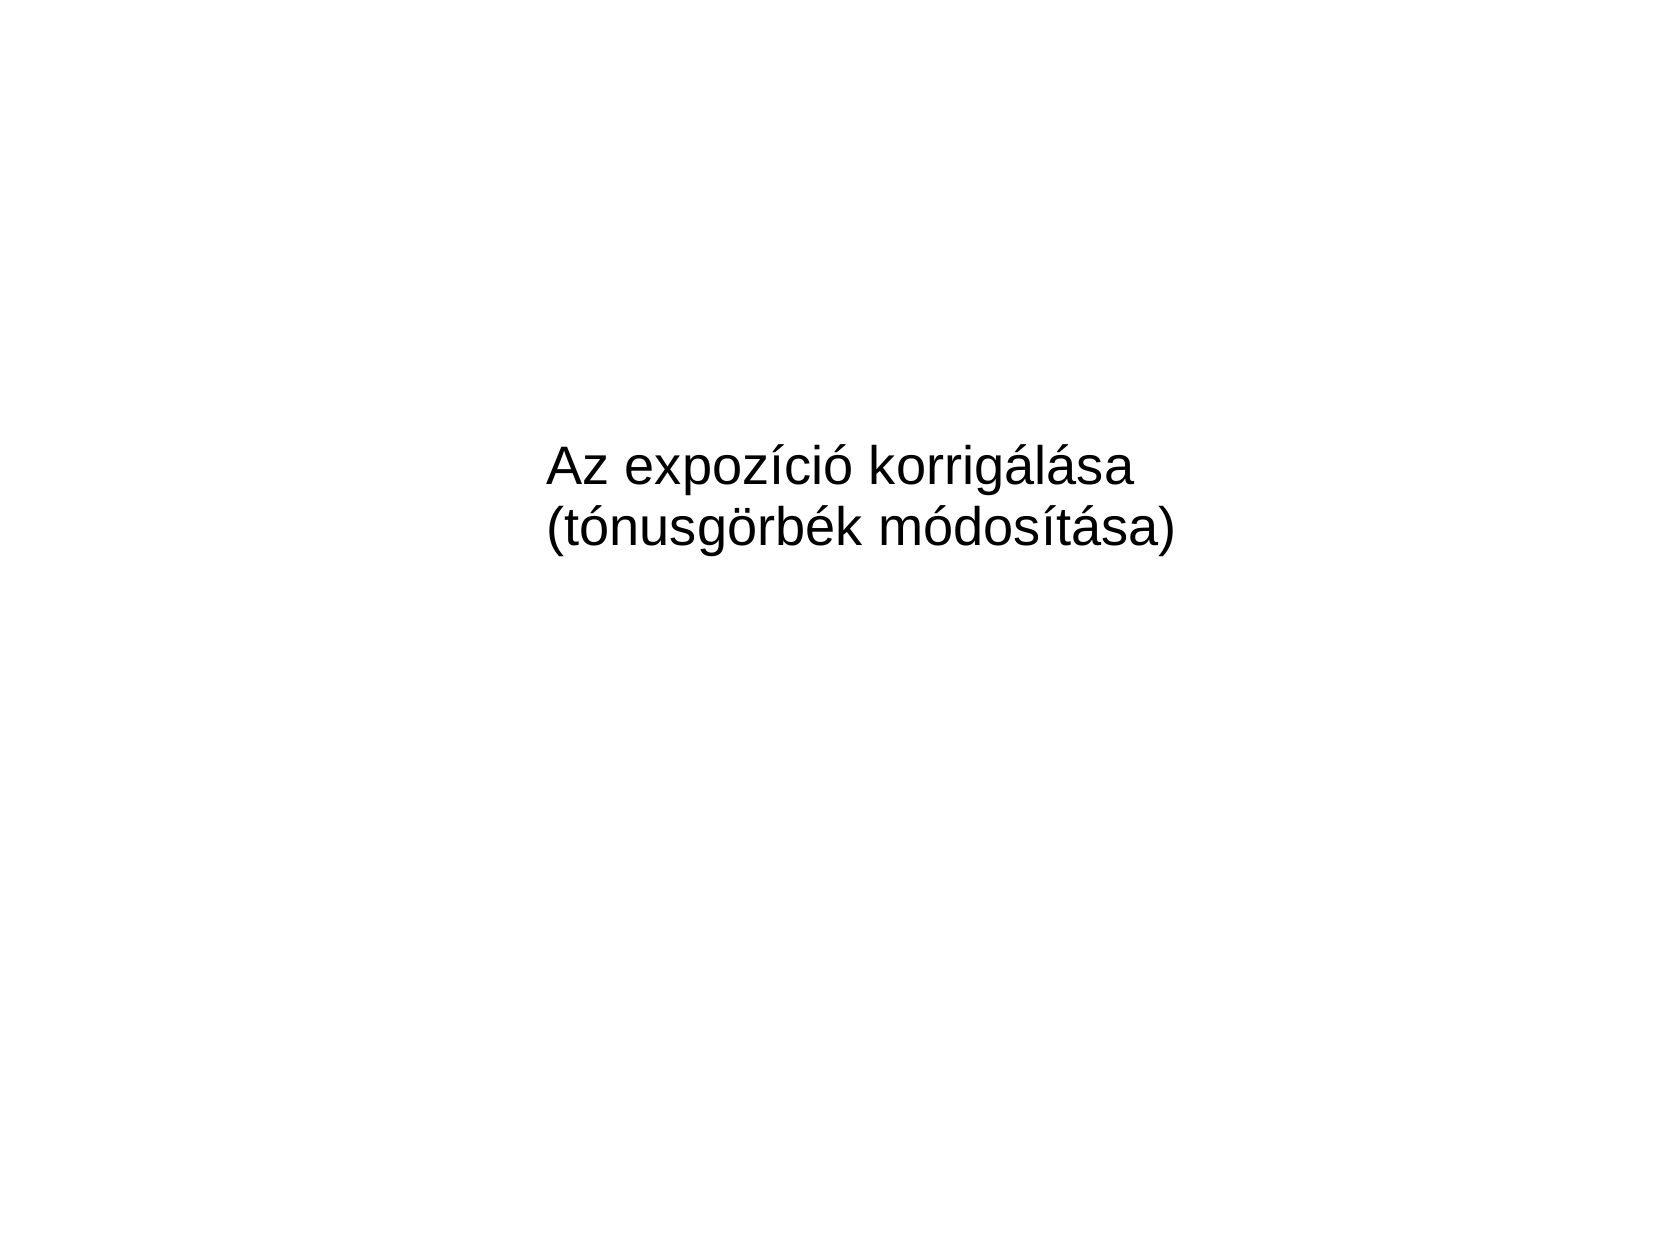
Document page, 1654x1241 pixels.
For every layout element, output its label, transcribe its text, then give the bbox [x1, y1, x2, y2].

text_box Az expozíció korrigálása (tónusgörbék módosítása) [531, 428, 1193, 565]
